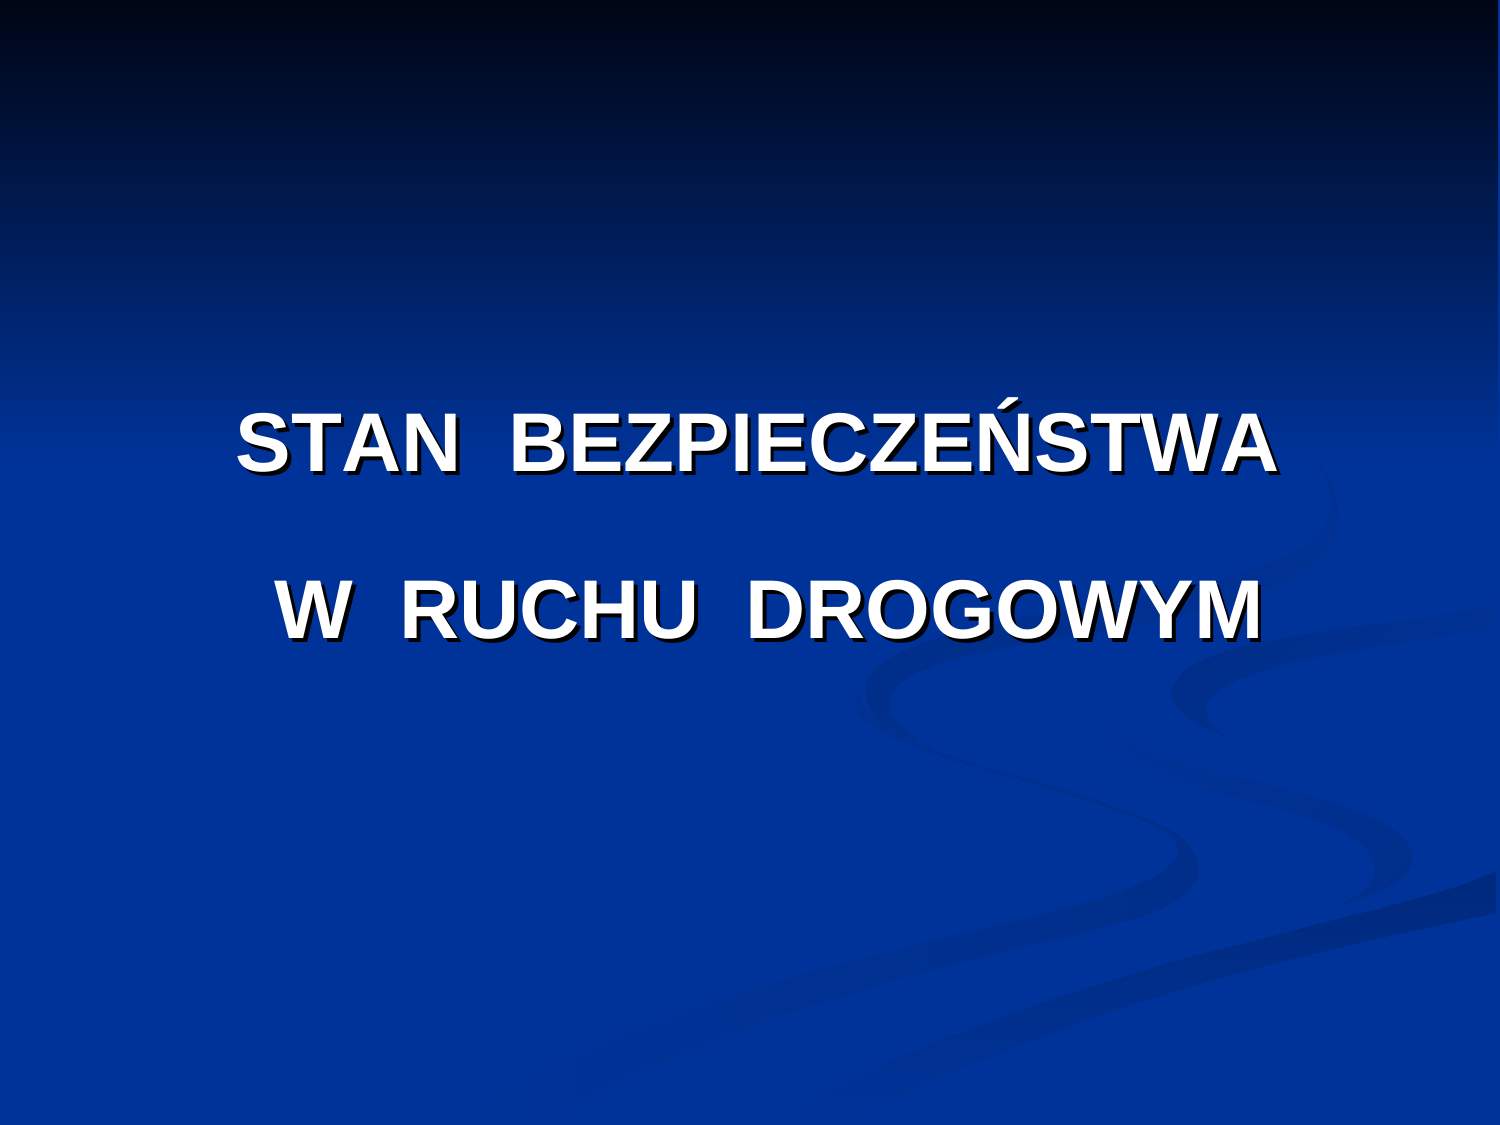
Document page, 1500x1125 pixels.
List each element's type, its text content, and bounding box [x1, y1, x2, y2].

list STAN BEZPIECZEŃSTWA W RUCHU DROGOWYM [82, 330, 1432, 1073]
